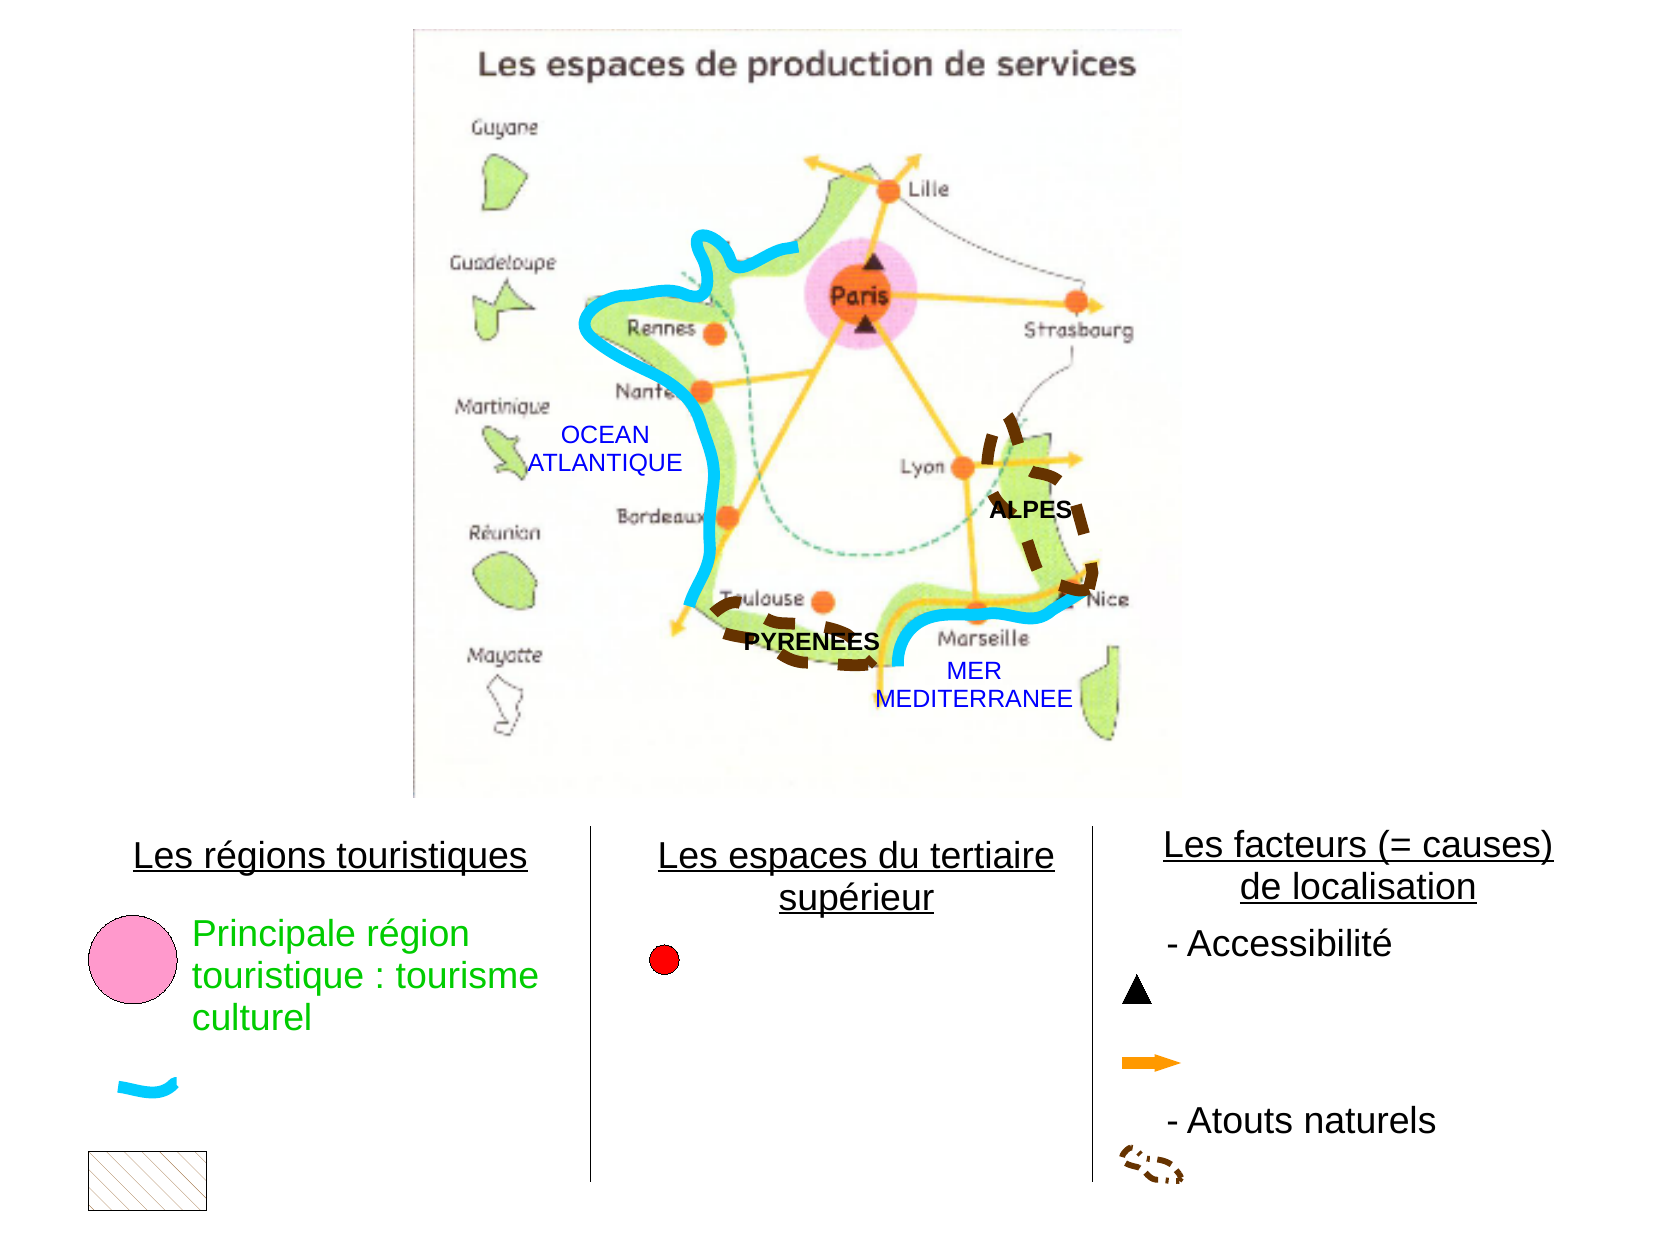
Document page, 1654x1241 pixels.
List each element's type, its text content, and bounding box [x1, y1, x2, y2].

text_box ALPES [974, 488, 1182, 533]
text_box OCEAN ATLANTIQUE [501, 413, 709, 485]
text_box - Atouts naturels [1151, 1092, 1565, 1150]
text_box - Accessibilité [1151, 915, 1565, 973]
text_box [1122, 974, 1152, 1004]
text_box Principale région touristique : tourisme culturel [177, 905, 650, 1046]
text_box [88, 915, 177, 1004]
text_box Les espaces du tertiaire supérieur [620, 826, 1092, 926]
text_box MER MEDITERRANEE [856, 649, 1093, 737]
text_box Les régions touristiques [118, 826, 590, 884]
text_box PYRENEES [708, 620, 916, 664]
text_box Les facteurs (= causes) de localisation [1122, 816, 1595, 916]
picture [413, 29, 1182, 798]
text_box [650, 944, 680, 975]
text_box [88, 1151, 207, 1211]
